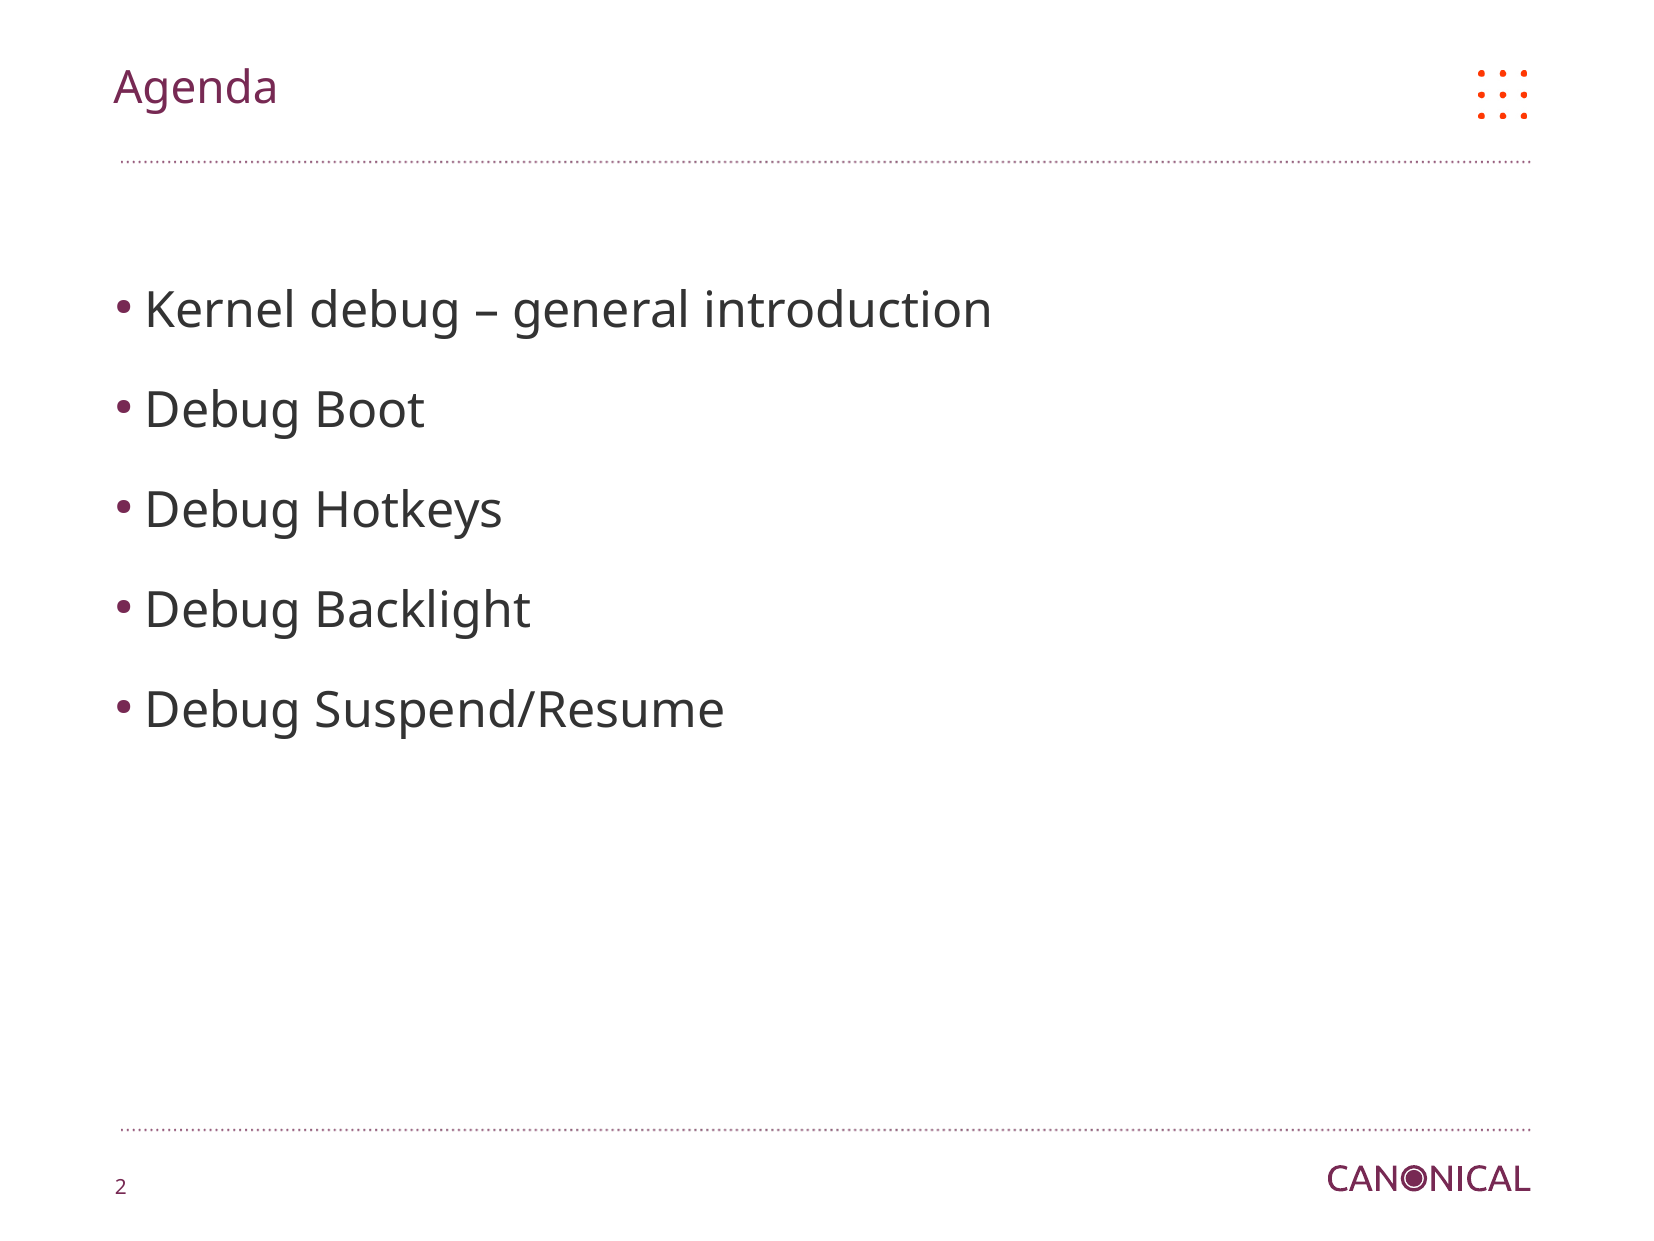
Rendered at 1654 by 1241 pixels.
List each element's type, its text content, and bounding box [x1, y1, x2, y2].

title Agenda [113, 64, 1382, 107]
picture [111, 1127, 1533, 1134]
picture [111, 159, 1533, 166]
picture [1478, 70, 1527, 119]
list Kernel debug – general introduction Debug Boot Debug Hotkeys Debug Backlight Debug Suspend/Resume [115, 256, 1540, 1076]
